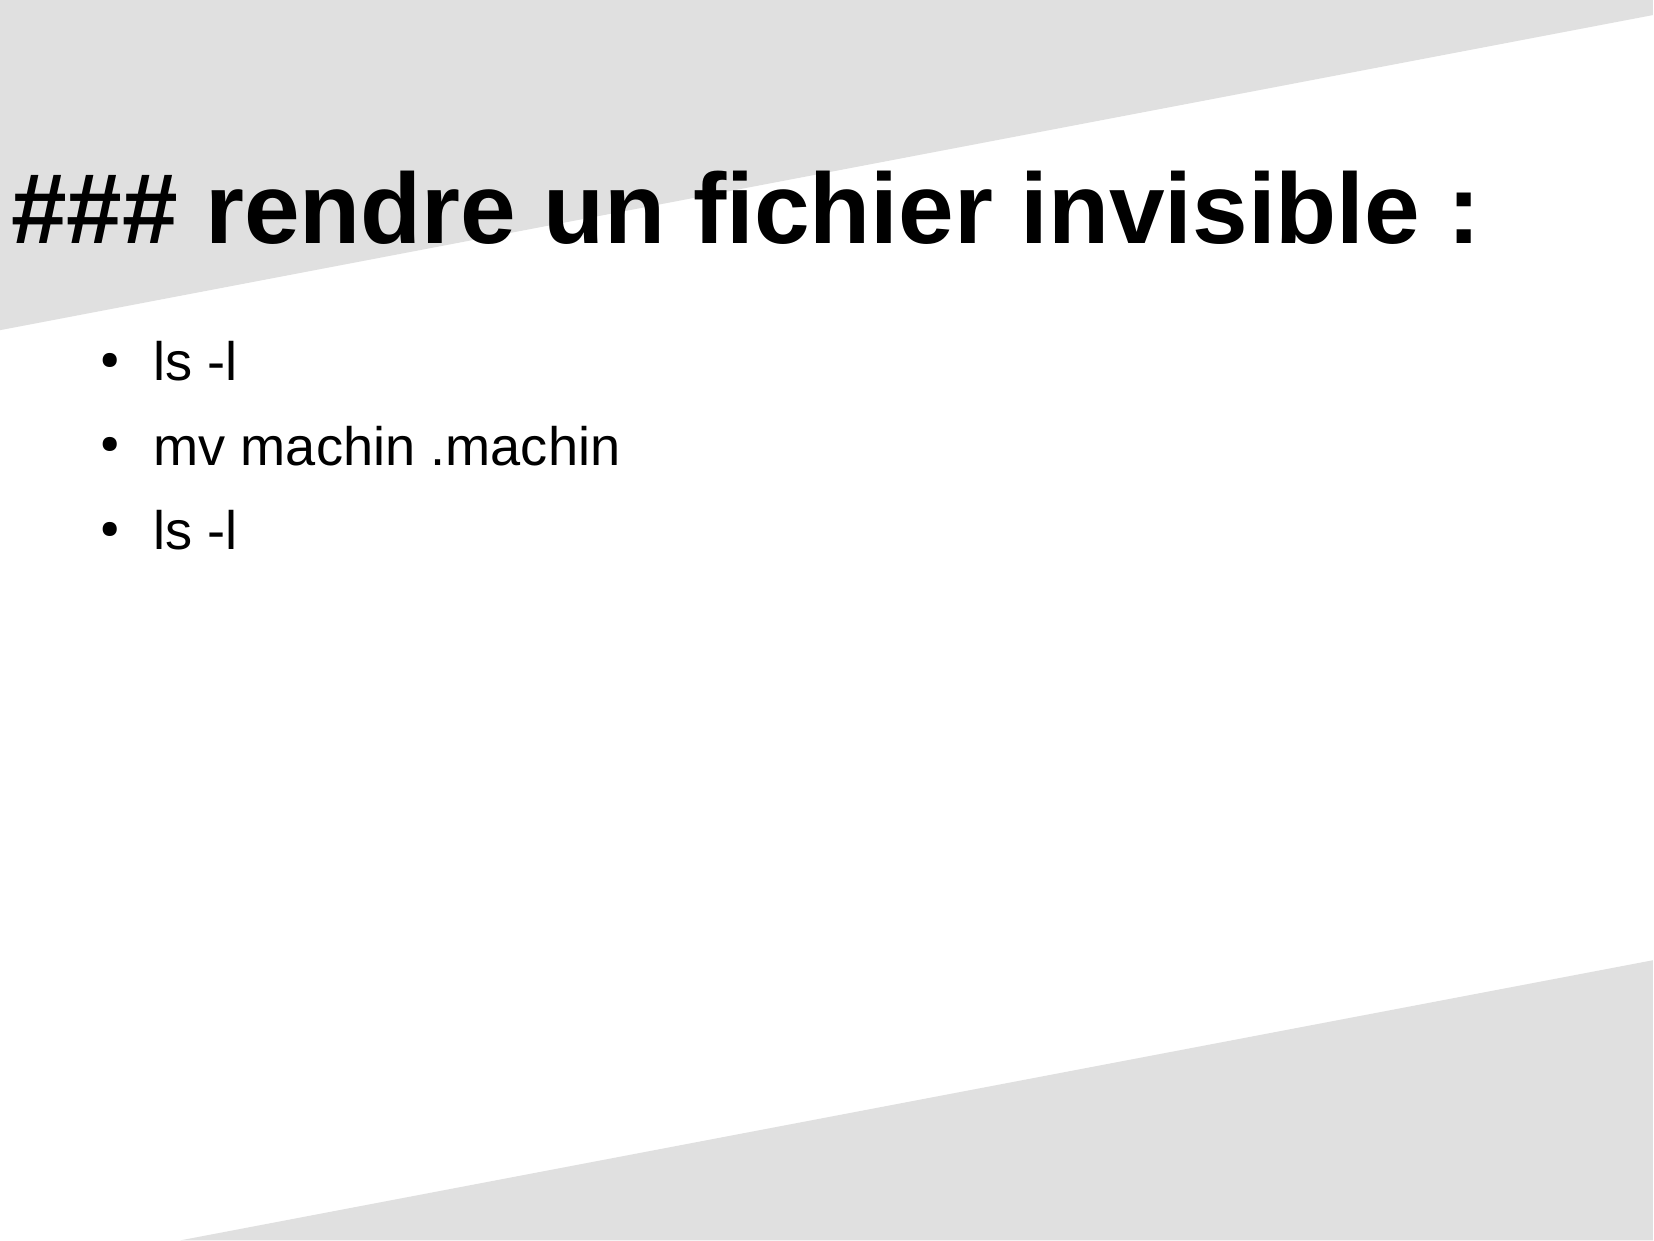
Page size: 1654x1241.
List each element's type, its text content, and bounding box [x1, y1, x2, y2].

list ls -l mv machin .machin ls -l [82, 331, 1538, 1052]
title ### rendre un fichier invisible : [11, 105, 1499, 313]
